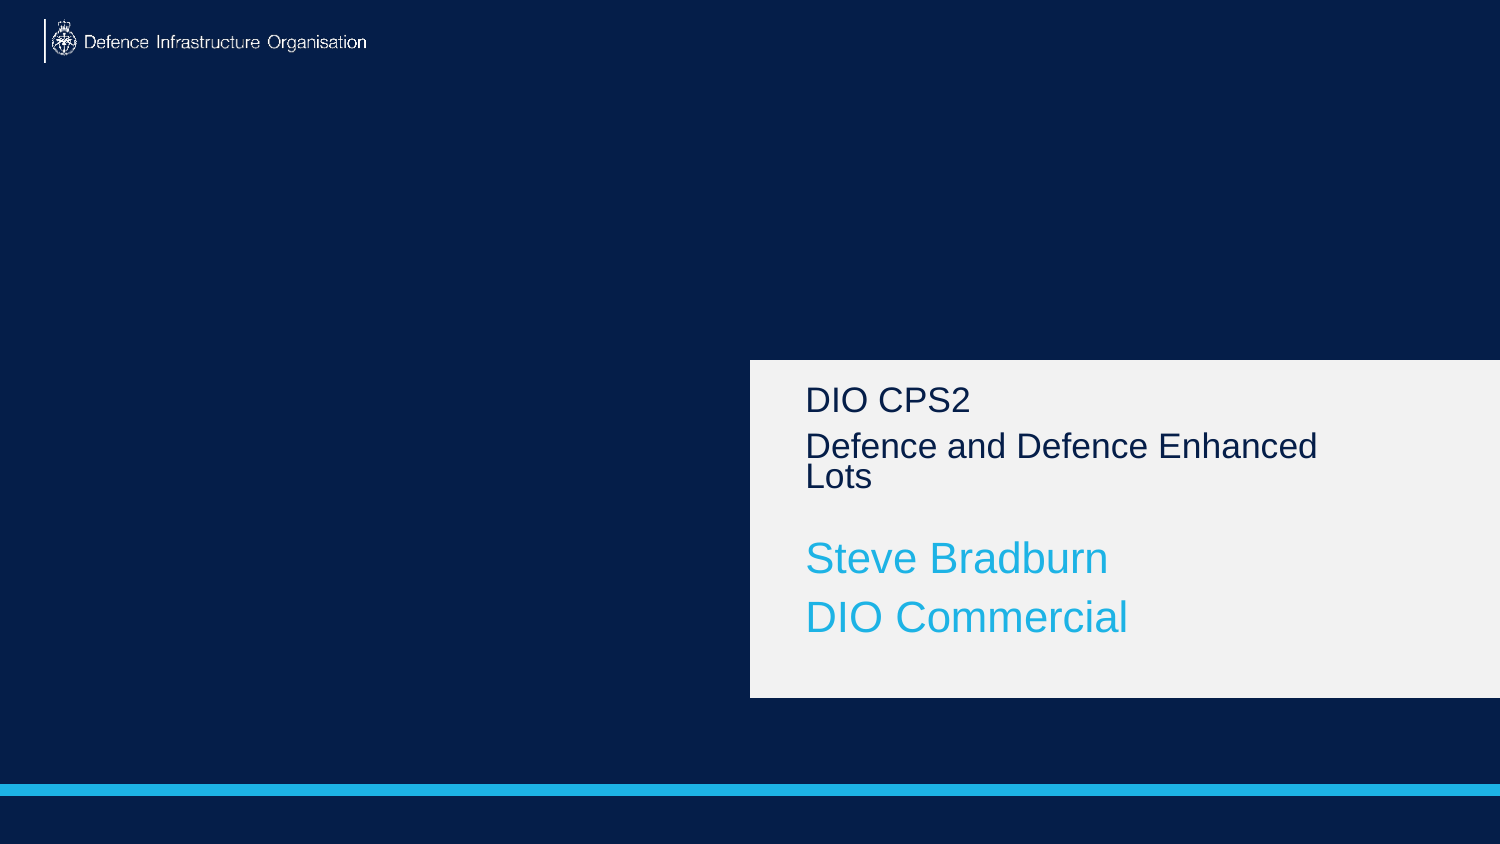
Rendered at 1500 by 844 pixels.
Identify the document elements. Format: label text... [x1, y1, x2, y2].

text_box [739, 470, 1371, 568]
list DIO CPS2 Defence and Defence Enhanced Lots [794, 383, 1375, 502]
list Steve Bradburn DIO Commercial [794, 534, 1477, 653]
